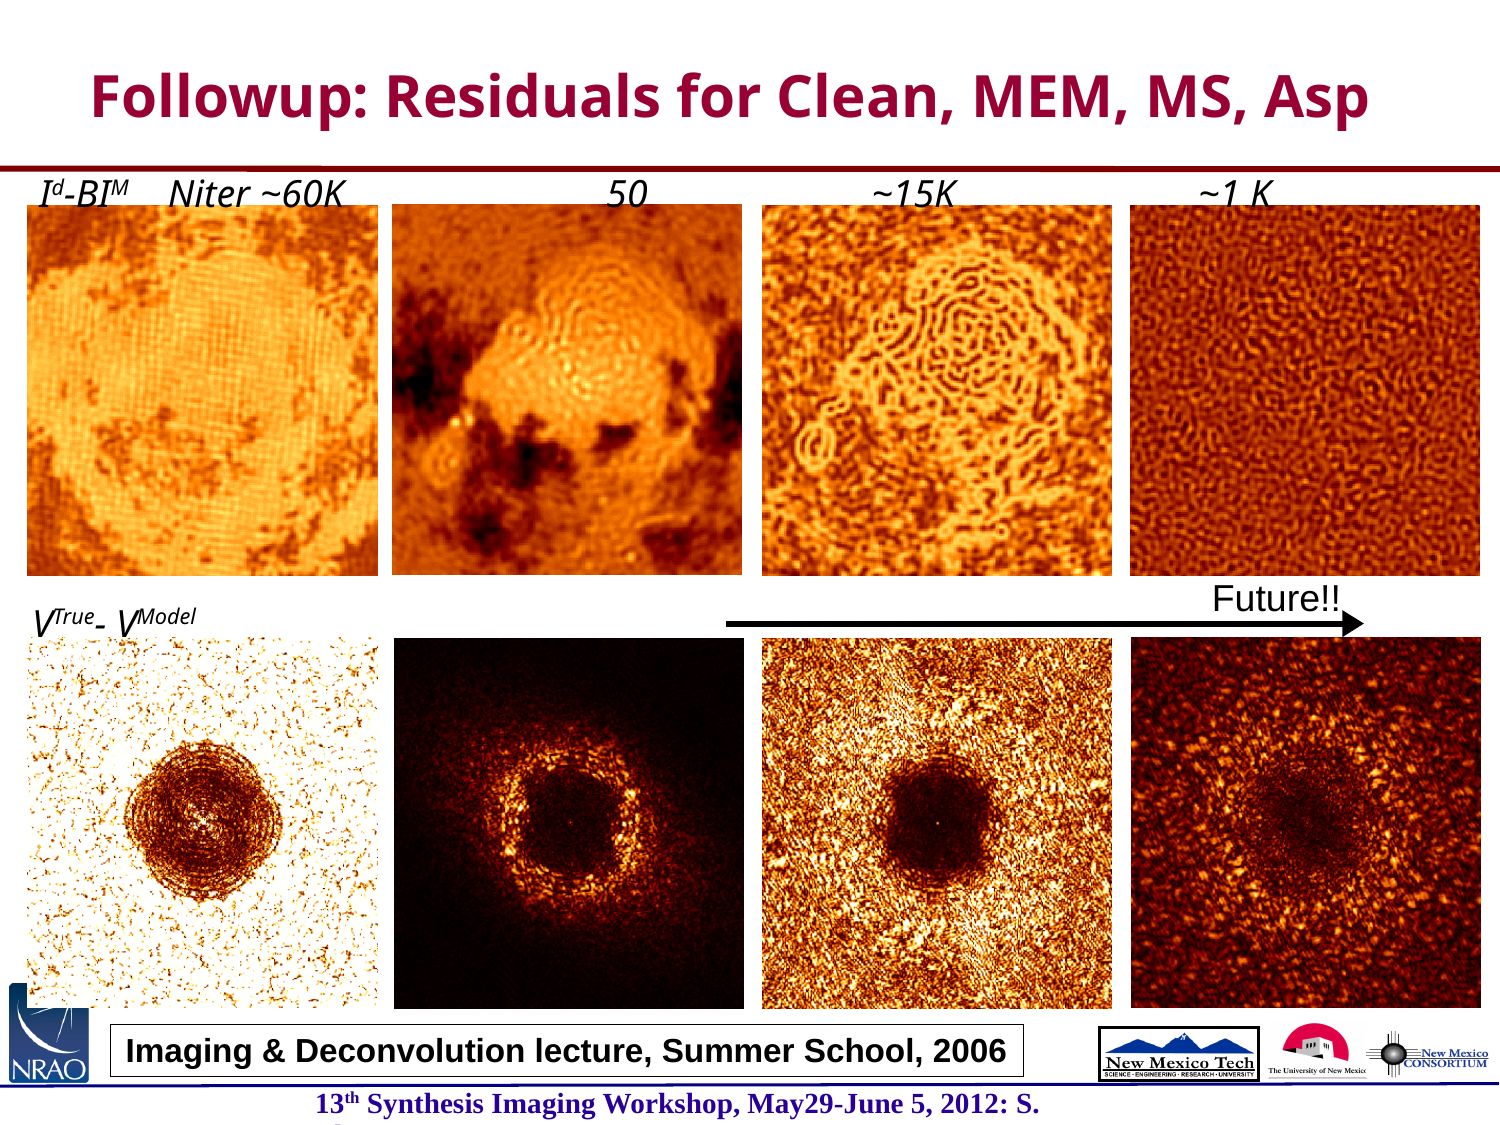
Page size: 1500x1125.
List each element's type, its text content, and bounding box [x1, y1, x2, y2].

text_box ITrue [37, 639, 124, 699]
picture [0, 172, 1500, 1125]
text_box Id-BIM Niter ~60K 50 ~15K ~1 K [28, 168, 1500, 221]
text_box VTrue- VModel [21, 597, 221, 651]
picture [1101, 1029, 1257, 1079]
picture [0, 0, 1500, 166]
text_box Imaging & Deconvolution lecture, Summer School, 2006 [110, 1024, 1024, 1077]
text_box Future!! [1197, 570, 1356, 627]
title Followup: Residuals for Clean, MEM, MS, Asp [75, 33, 1388, 157]
